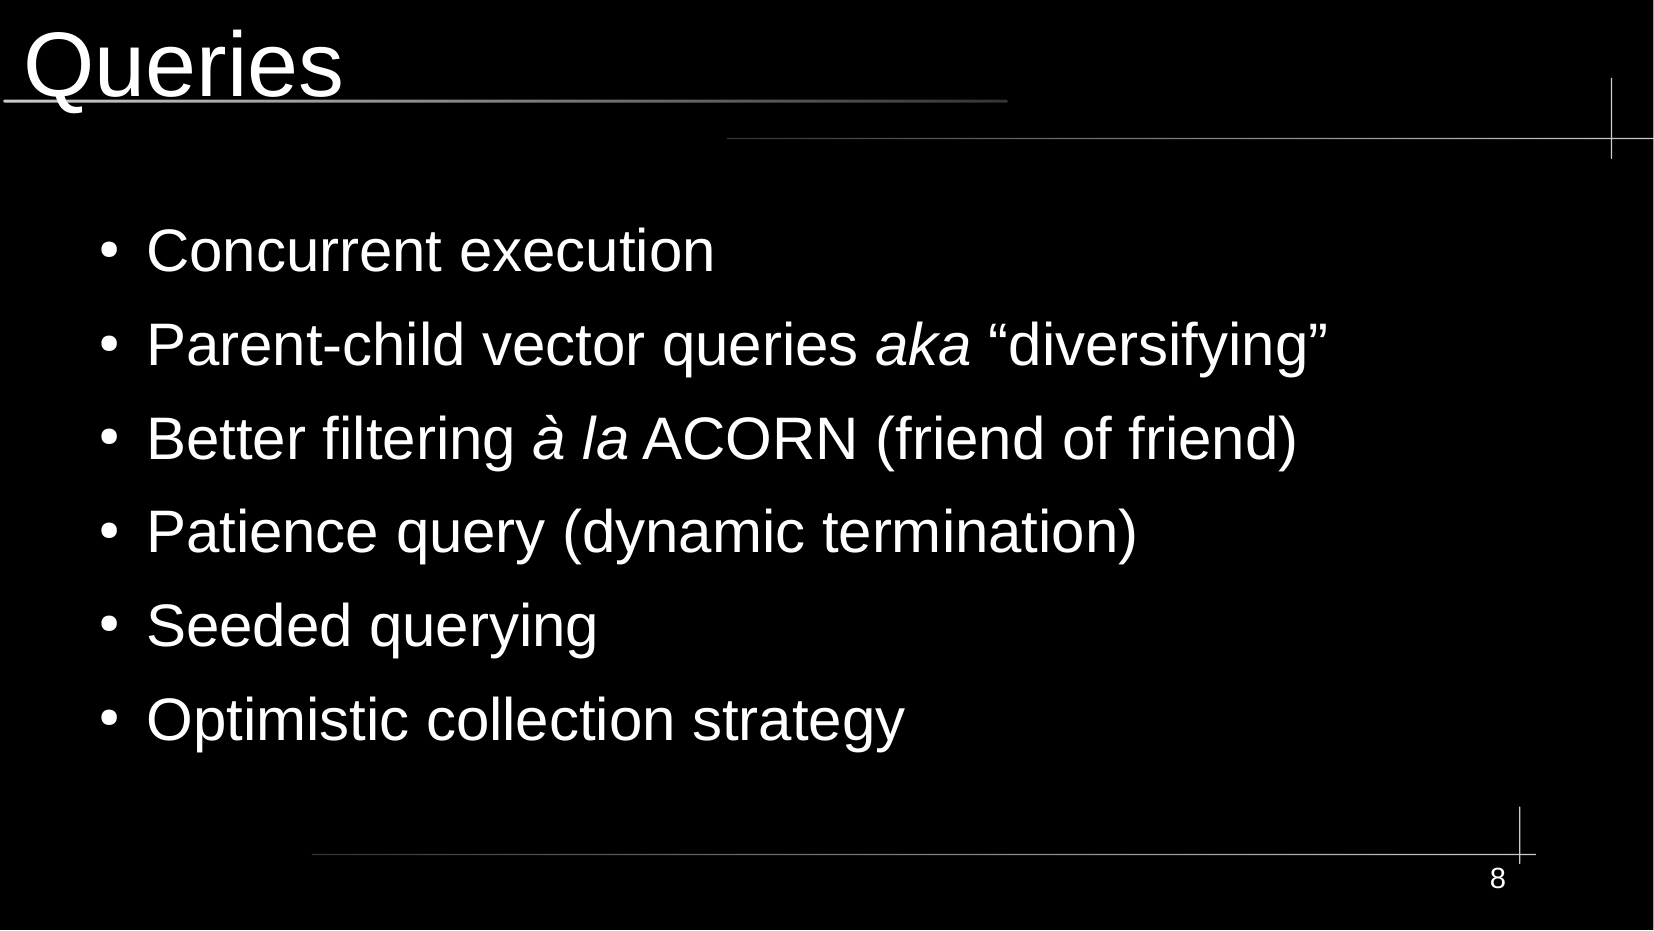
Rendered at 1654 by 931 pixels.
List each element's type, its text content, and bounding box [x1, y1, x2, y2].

title Queries [23, 0, 1589, 168]
list Concurrent execution Parent-child vector queries aka “diversifying” Better filtering à la ACORN (friend of friend) Patience query (dynamic termination) Seeded querying Optimistic collection strategy [82, 217, 1571, 758]
